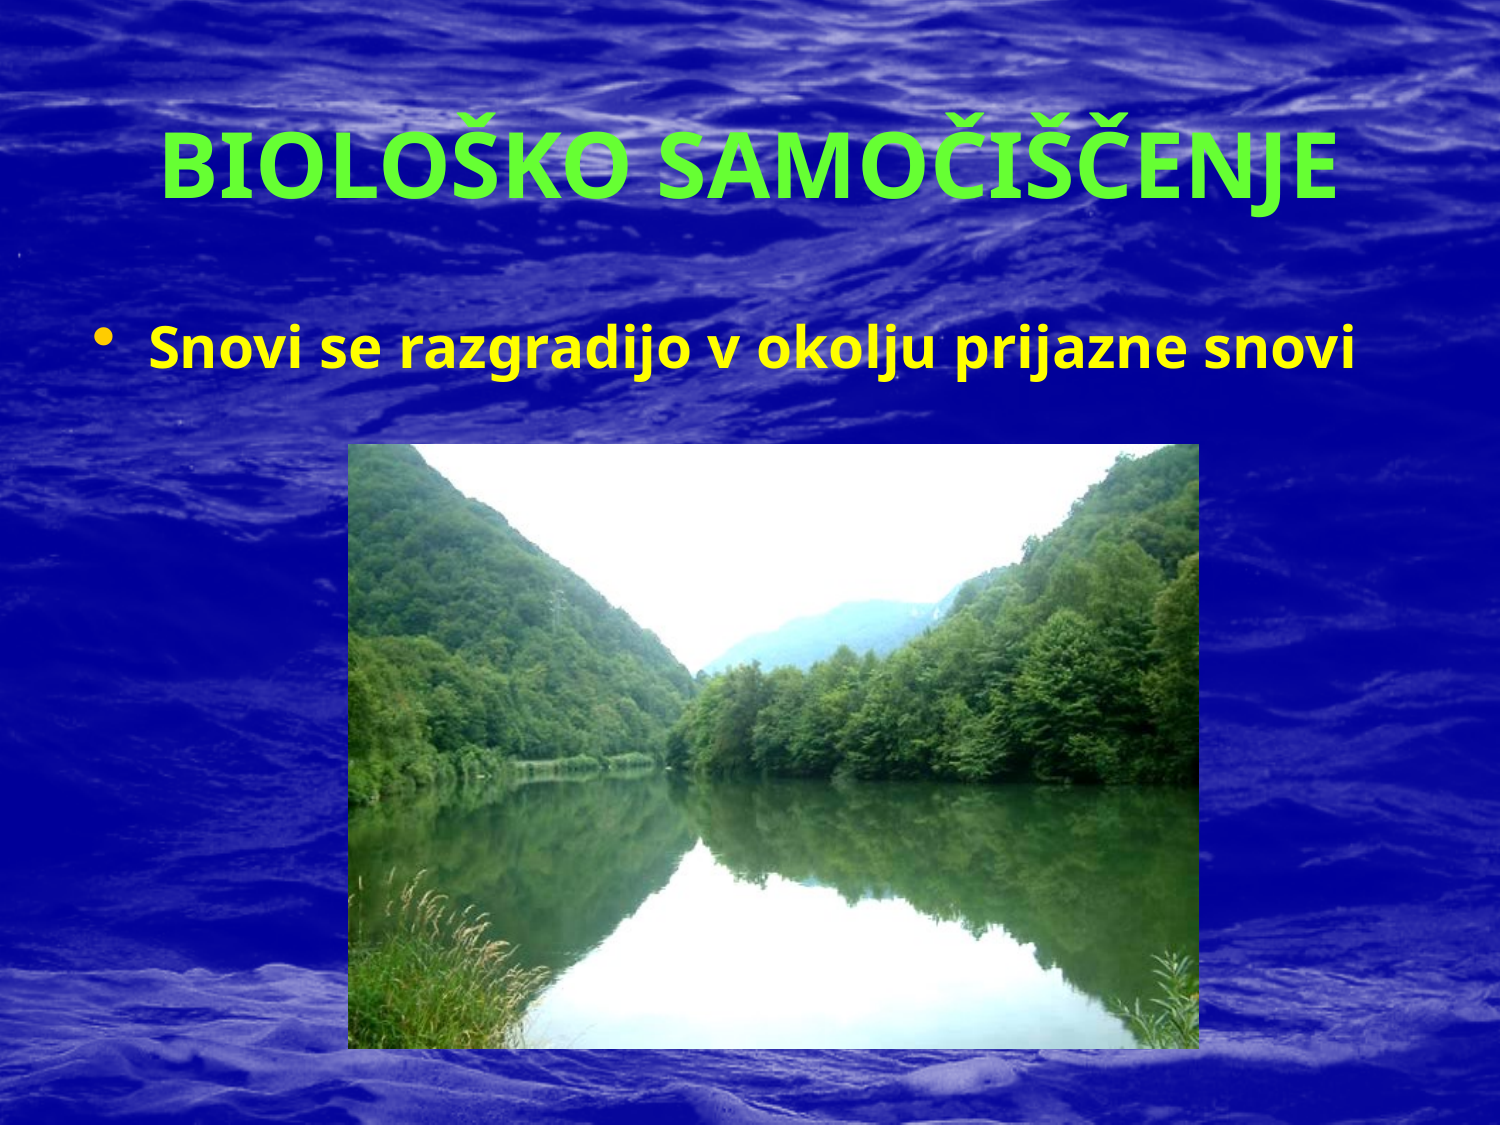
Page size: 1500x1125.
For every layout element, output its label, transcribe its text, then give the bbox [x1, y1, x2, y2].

title BIOLOŠKO SAMOČIŠČENJE [75, 47, 1425, 275]
list Snovi se razgradijo v okolju prijazne snovi [76, 302, 1427, 399]
picture [0, 0, 1500, 1125]
